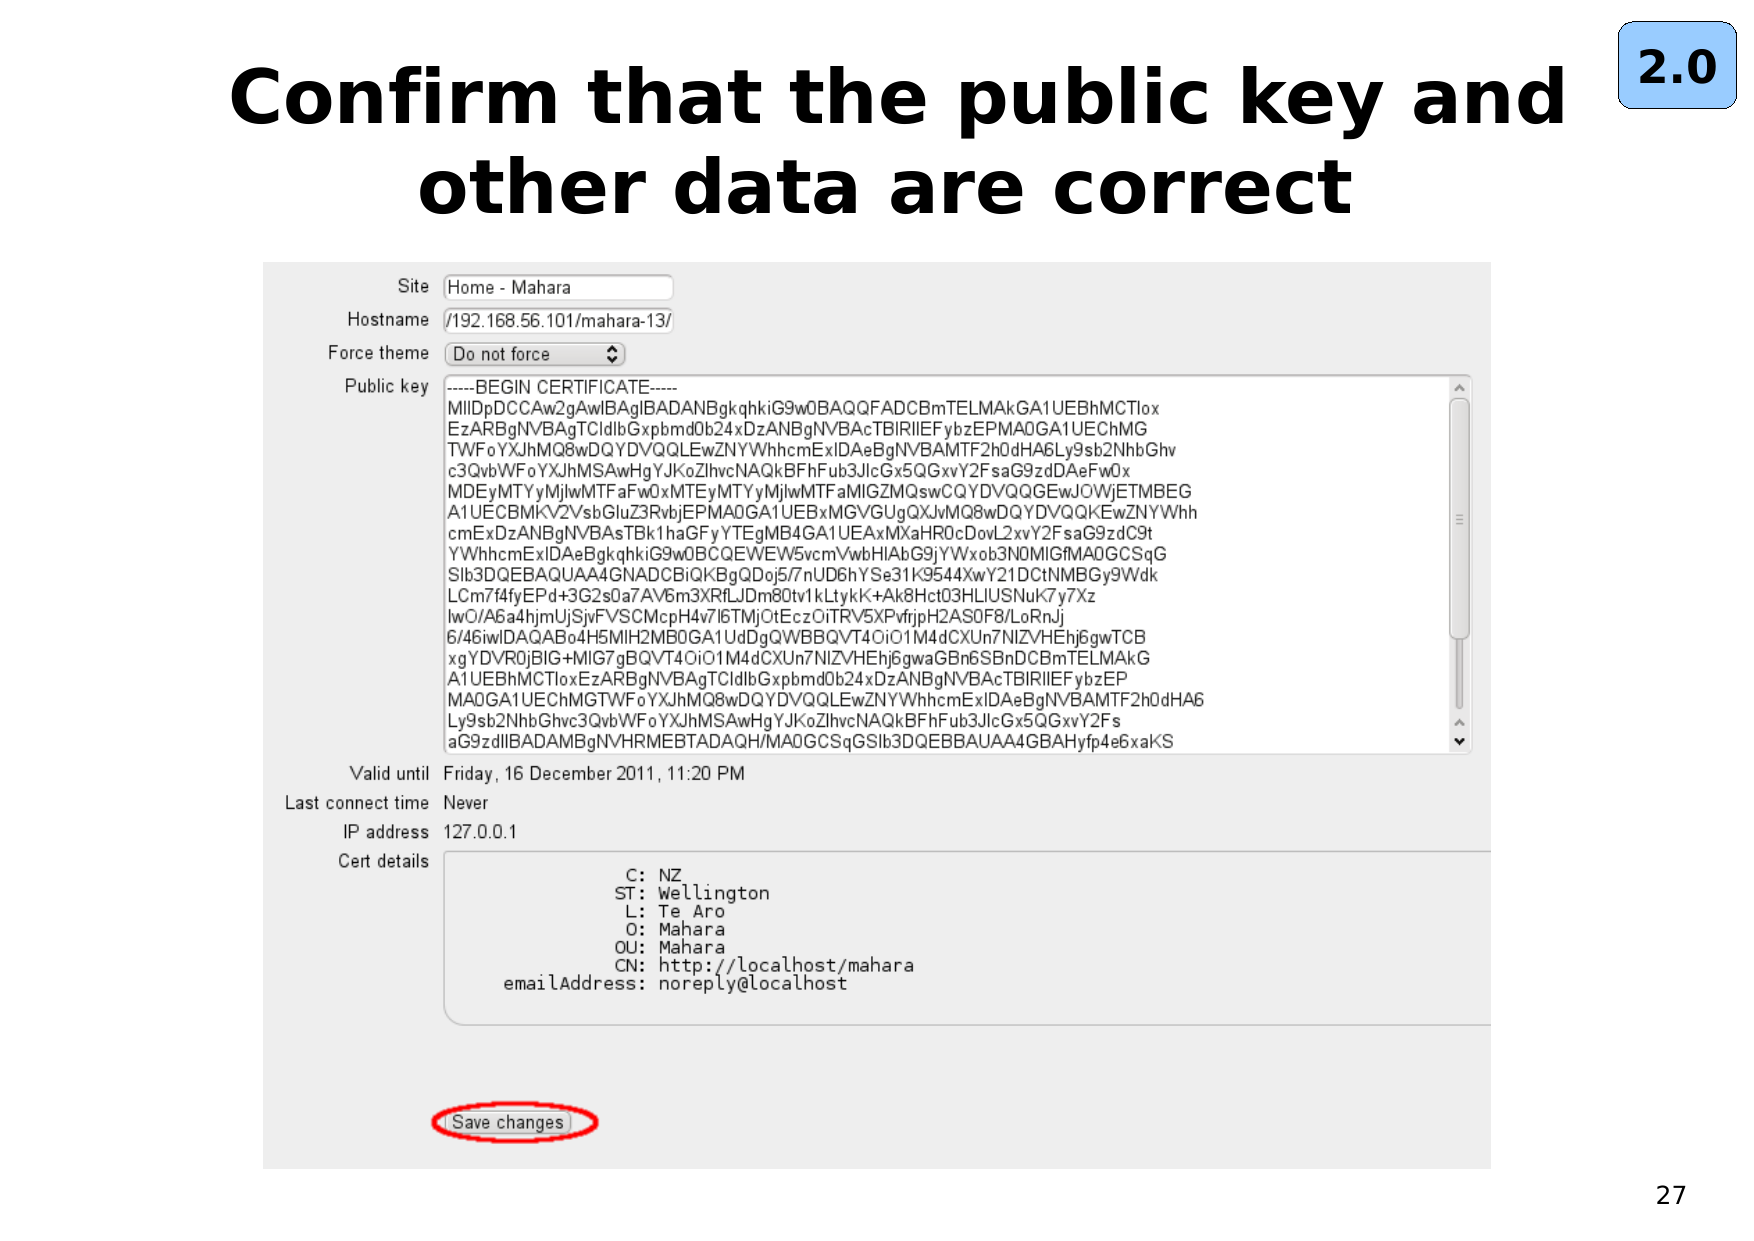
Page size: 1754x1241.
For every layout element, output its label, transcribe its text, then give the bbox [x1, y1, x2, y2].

picture [263, 262, 1491, 1169]
title Confirm that the public key and other data are correct [59, 34, 1713, 242]
text_box 2.0 [1618, 21, 1737, 109]
